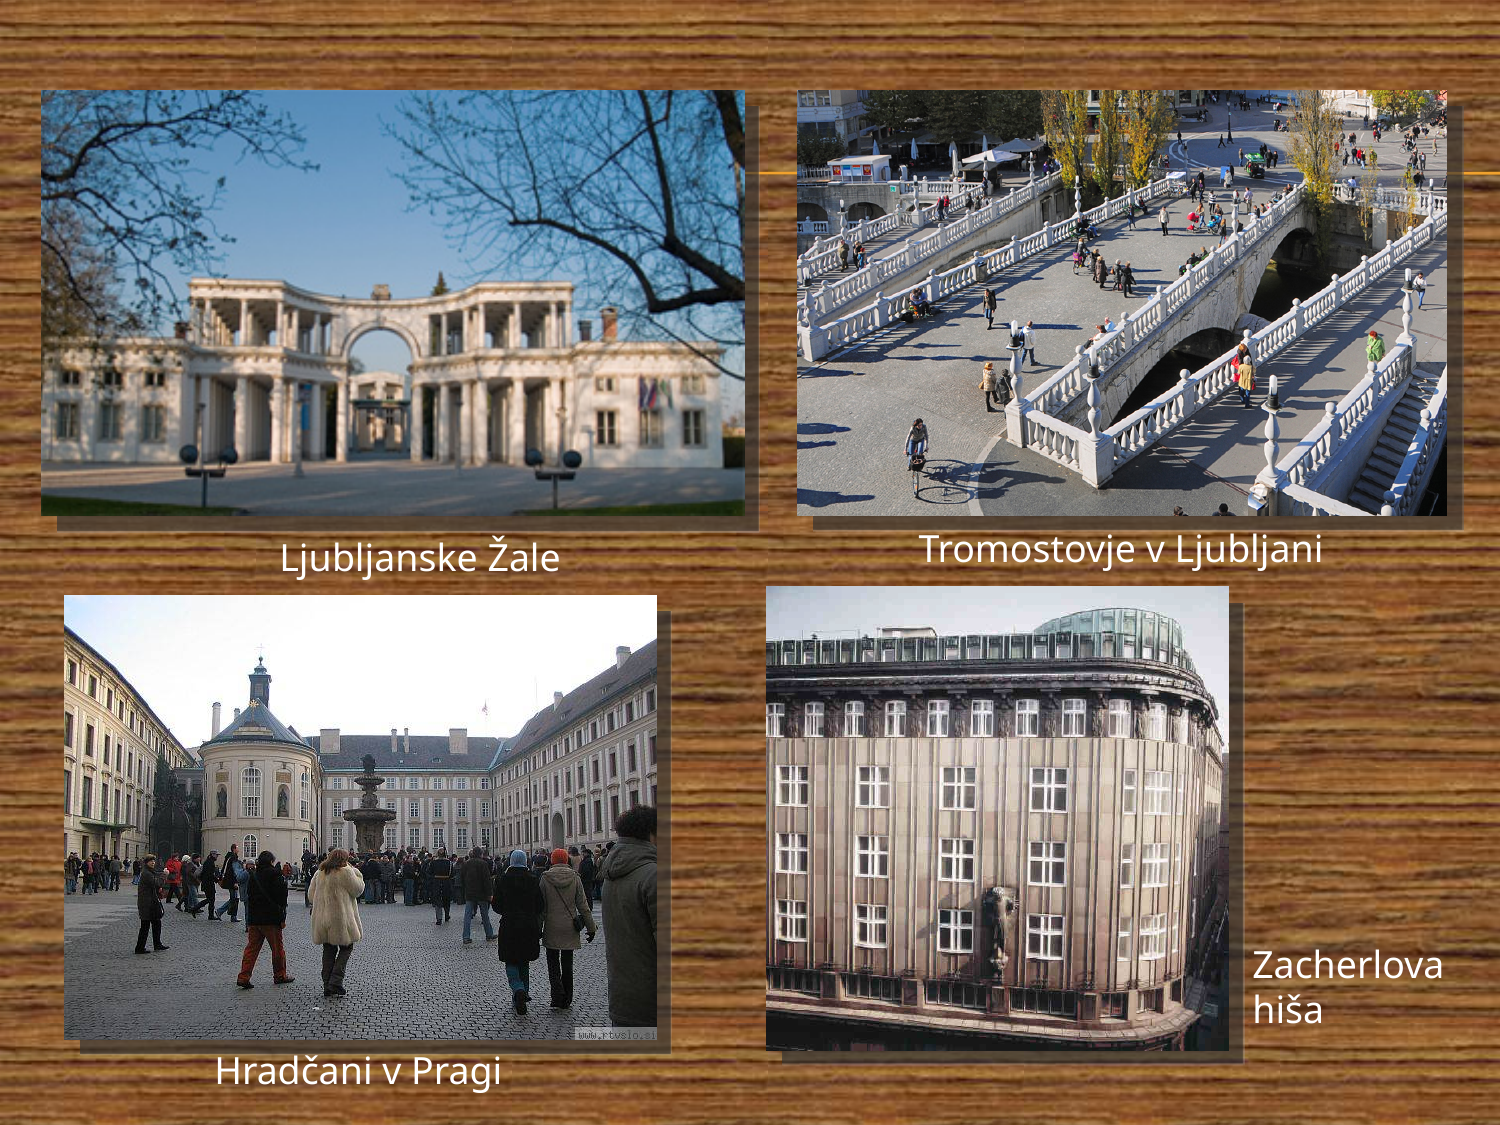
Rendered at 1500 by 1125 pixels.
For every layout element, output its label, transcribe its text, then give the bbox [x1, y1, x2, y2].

text_box Hradčani v Pragi [64, 1039, 653, 1100]
text_box Zacherlova hiša [1237, 933, 1460, 1039]
text_box Tromostovje v Ljubljani [796, 517, 1446, 578]
picture [0, 0, 1500, 1125]
text_box Ljubljanske Žale [68, 526, 772, 587]
